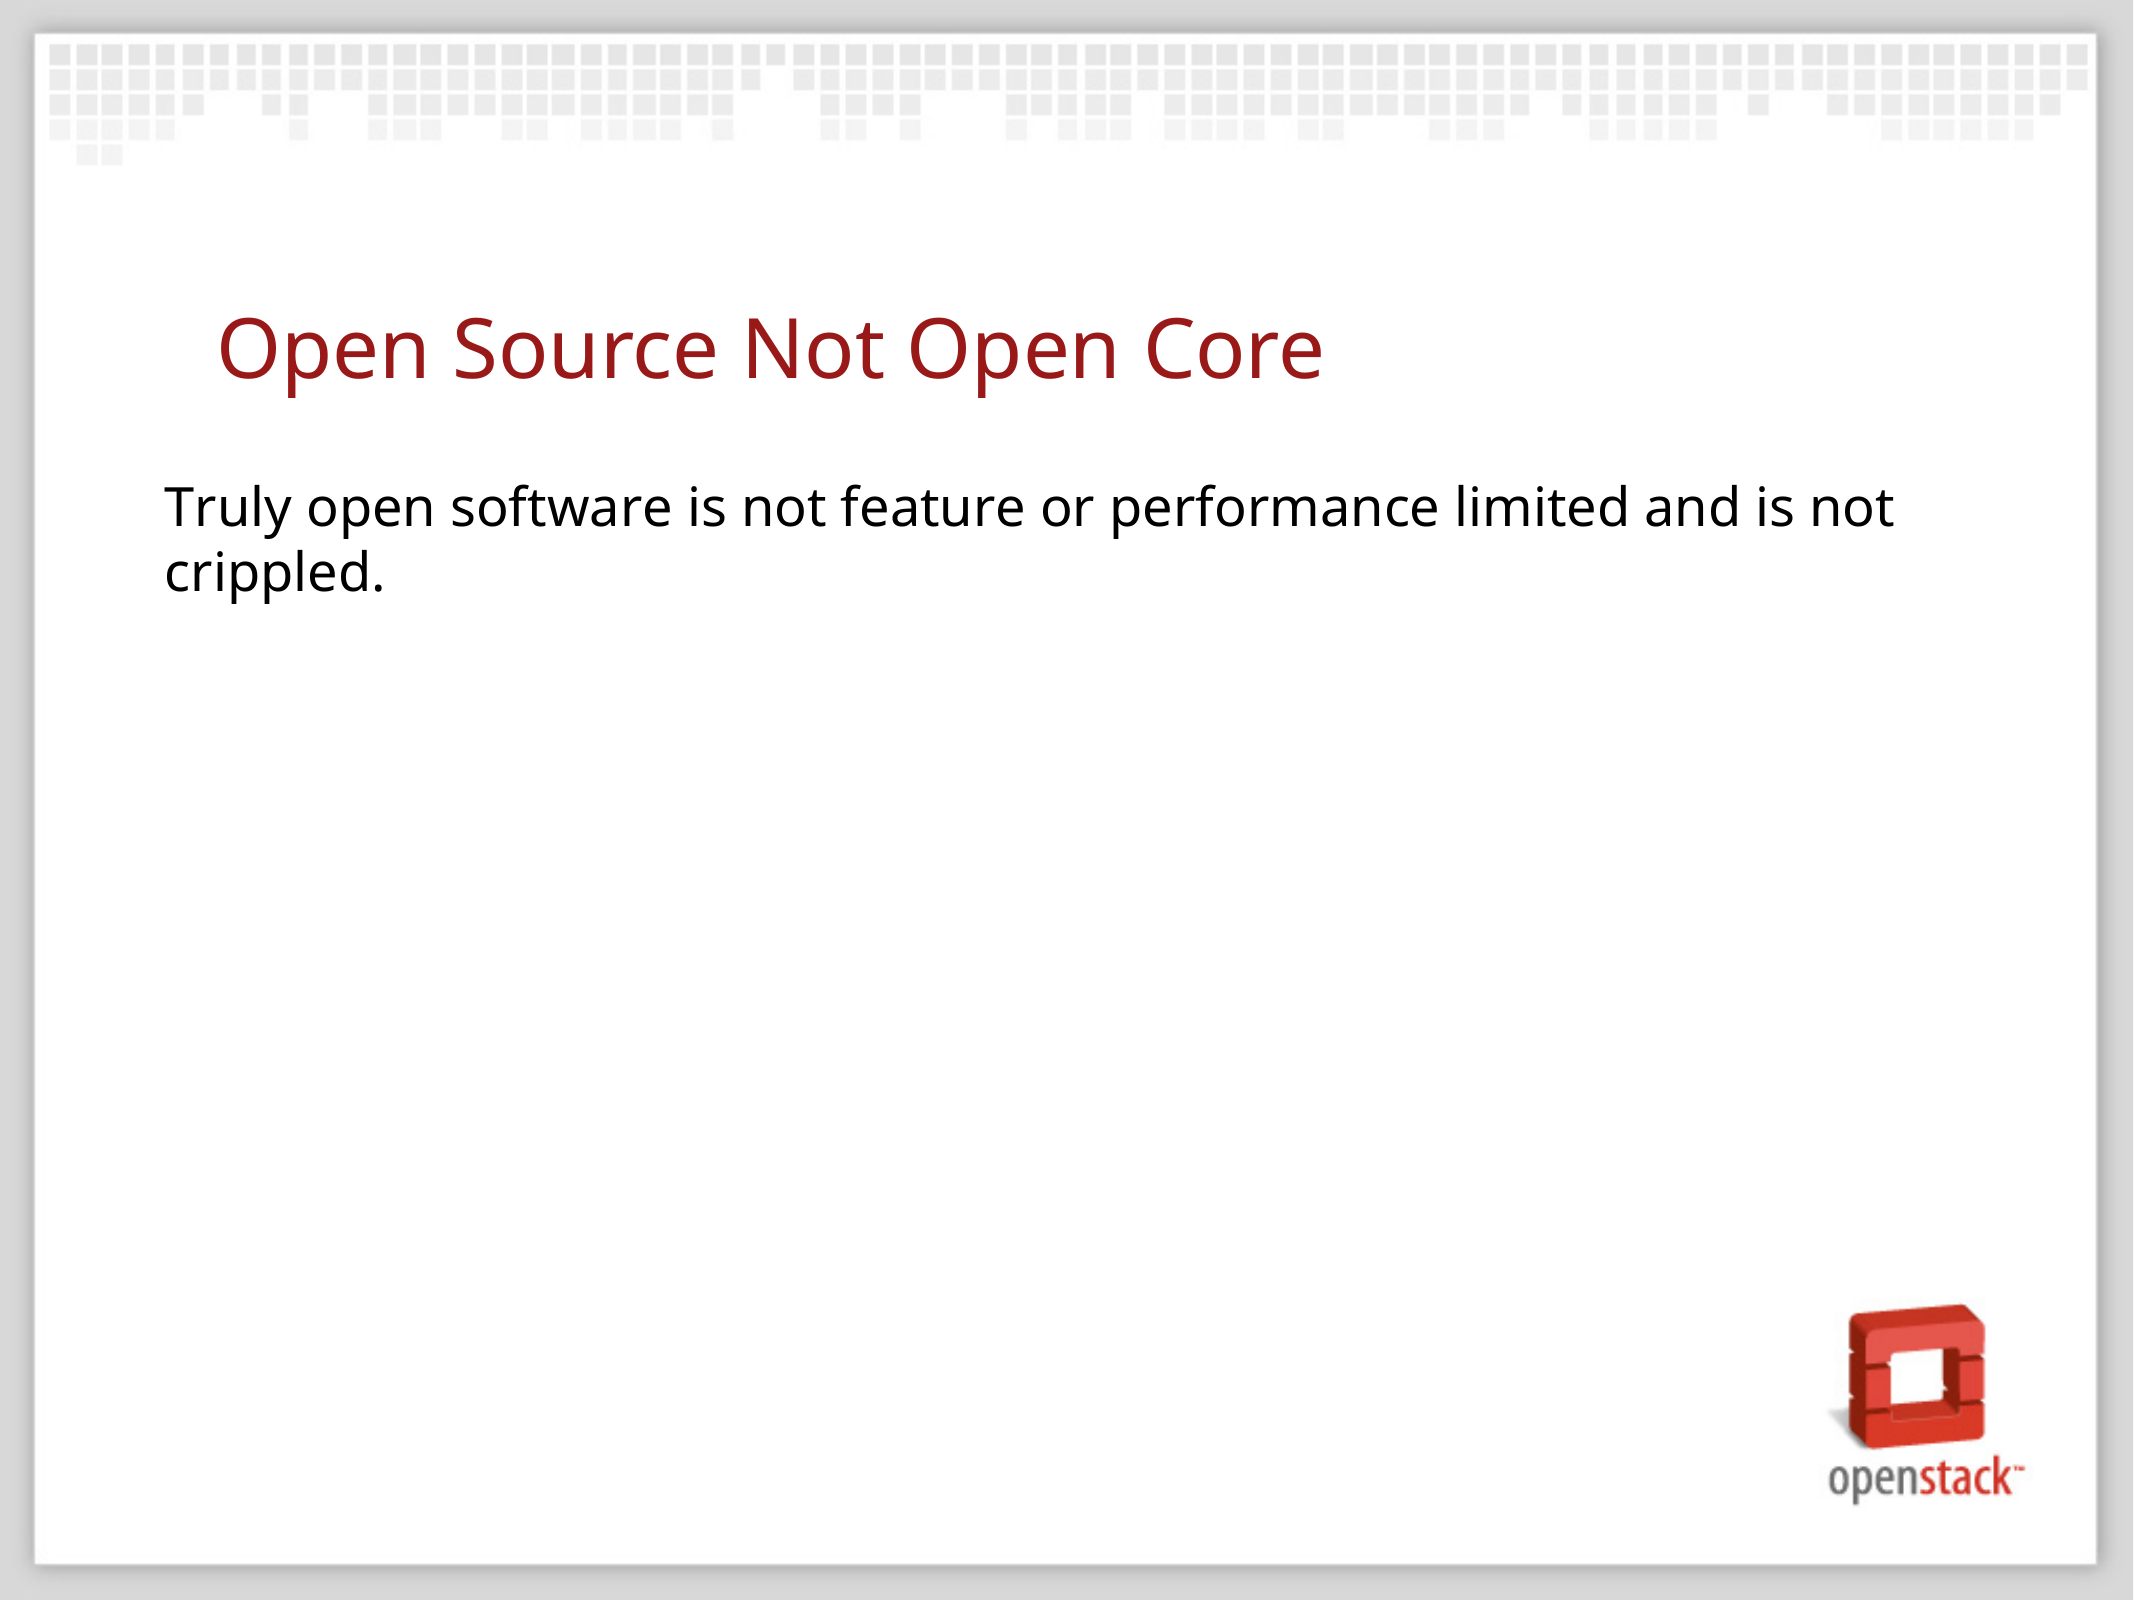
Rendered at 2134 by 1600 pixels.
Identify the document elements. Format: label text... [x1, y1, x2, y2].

text_box Truly open software is not feature or performance limited and is not crippled. [150, 465, 1988, 1039]
picture [0, 0, 2134, 1600]
title Open Source Not Open Core [208, 199, 1925, 465]
